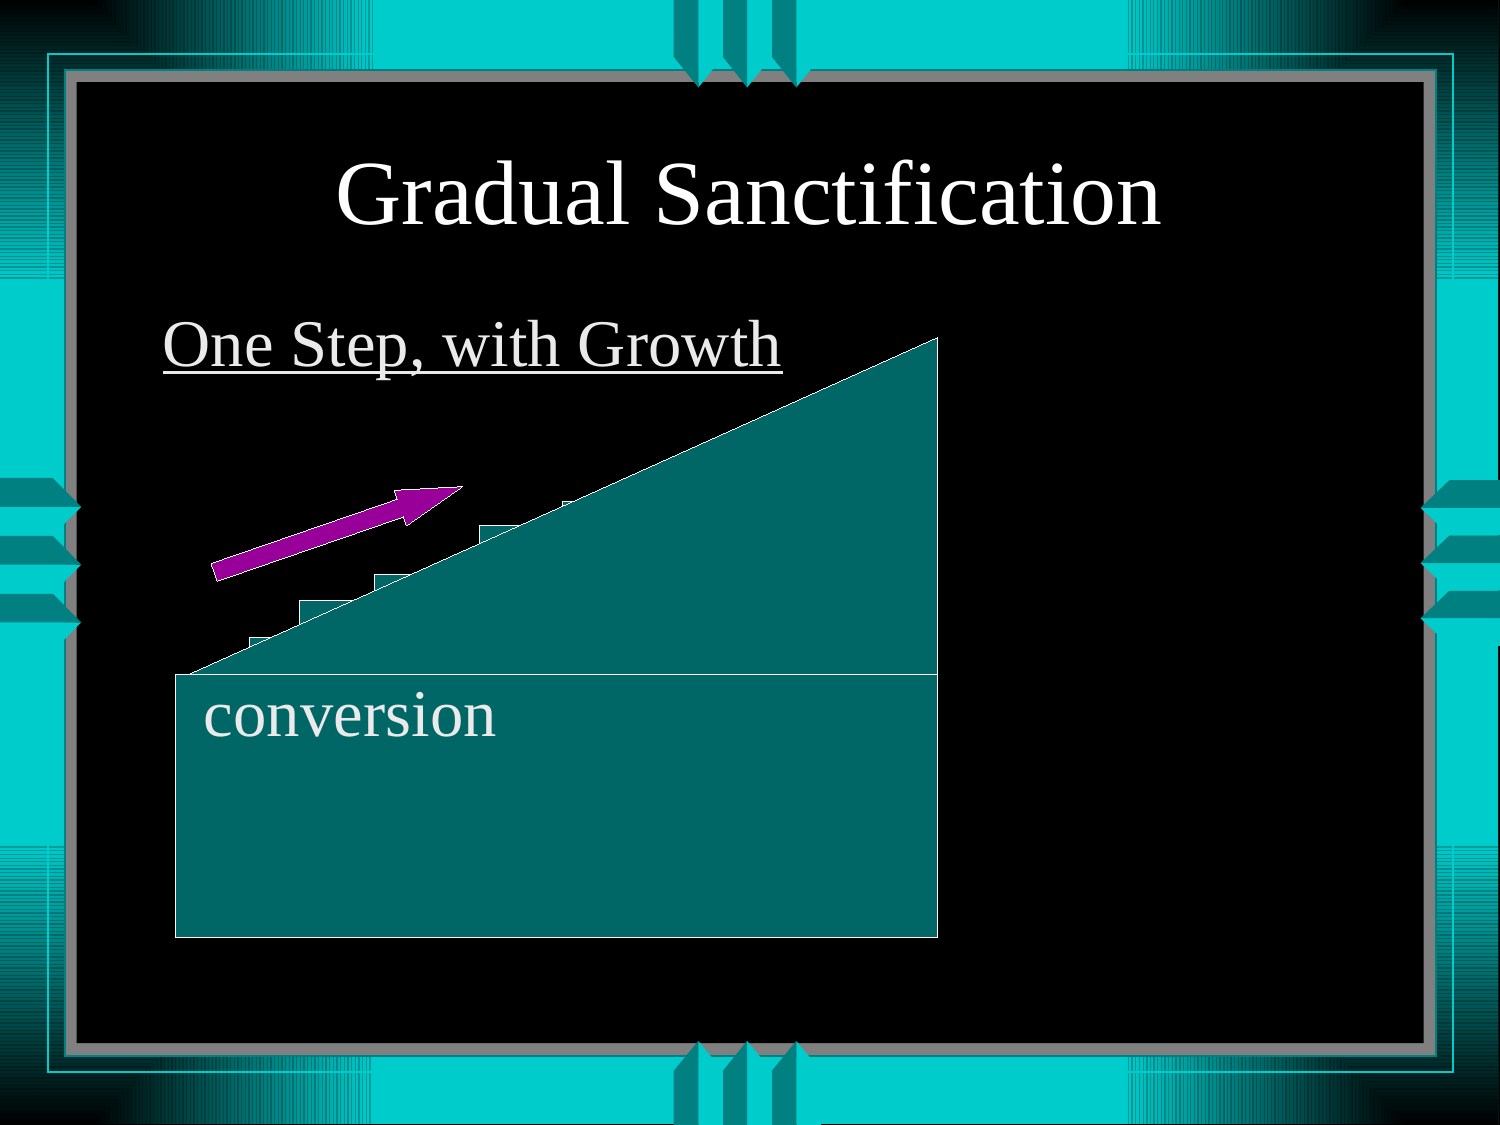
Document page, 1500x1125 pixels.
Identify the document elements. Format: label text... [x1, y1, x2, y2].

text_box One Step, with Growth [147, 299, 828, 389]
title Gradual Sanctification [112, 99, 1388, 288]
text_box [175, 337, 938, 938]
text_box [211, 486, 463, 582]
text_box conversion [188, 675, 527, 774]
